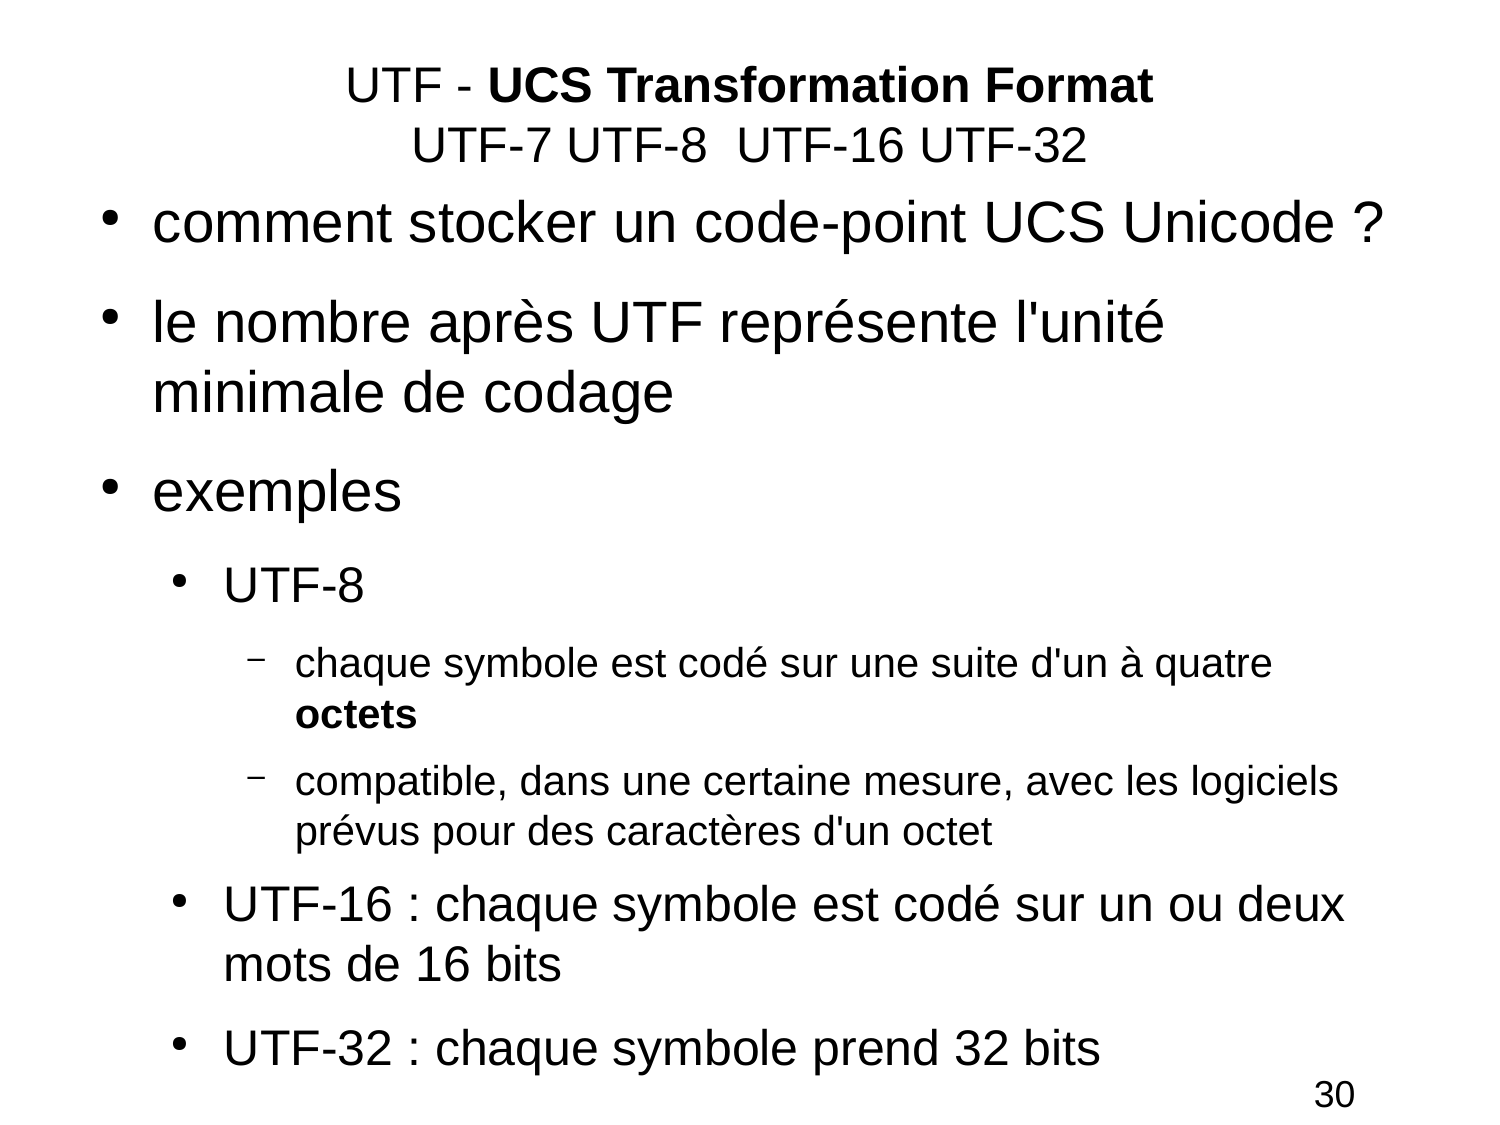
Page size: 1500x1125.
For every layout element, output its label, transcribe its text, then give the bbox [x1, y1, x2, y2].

title UTF - UCS Transformation Format UTF-7 UTF-8 UTF-16 UTF-32 [75, 45, 1425, 233]
list comment stocker un code-point UCS Unicode ? le nombre après UTF représente l'unité minimale de codage exemples UTF-8 chaque symbole est codé sur une suite d'un à quatre octets compatible, dans une certaine mesure, avec les logiciels prévus pour des caractères d'un octet UTF-16 : chaque symbole est codé sur un ou deux mots de 16 bits UTF-32 : chaque symbole prend 32 bits [67, 177, 1418, 1087]
